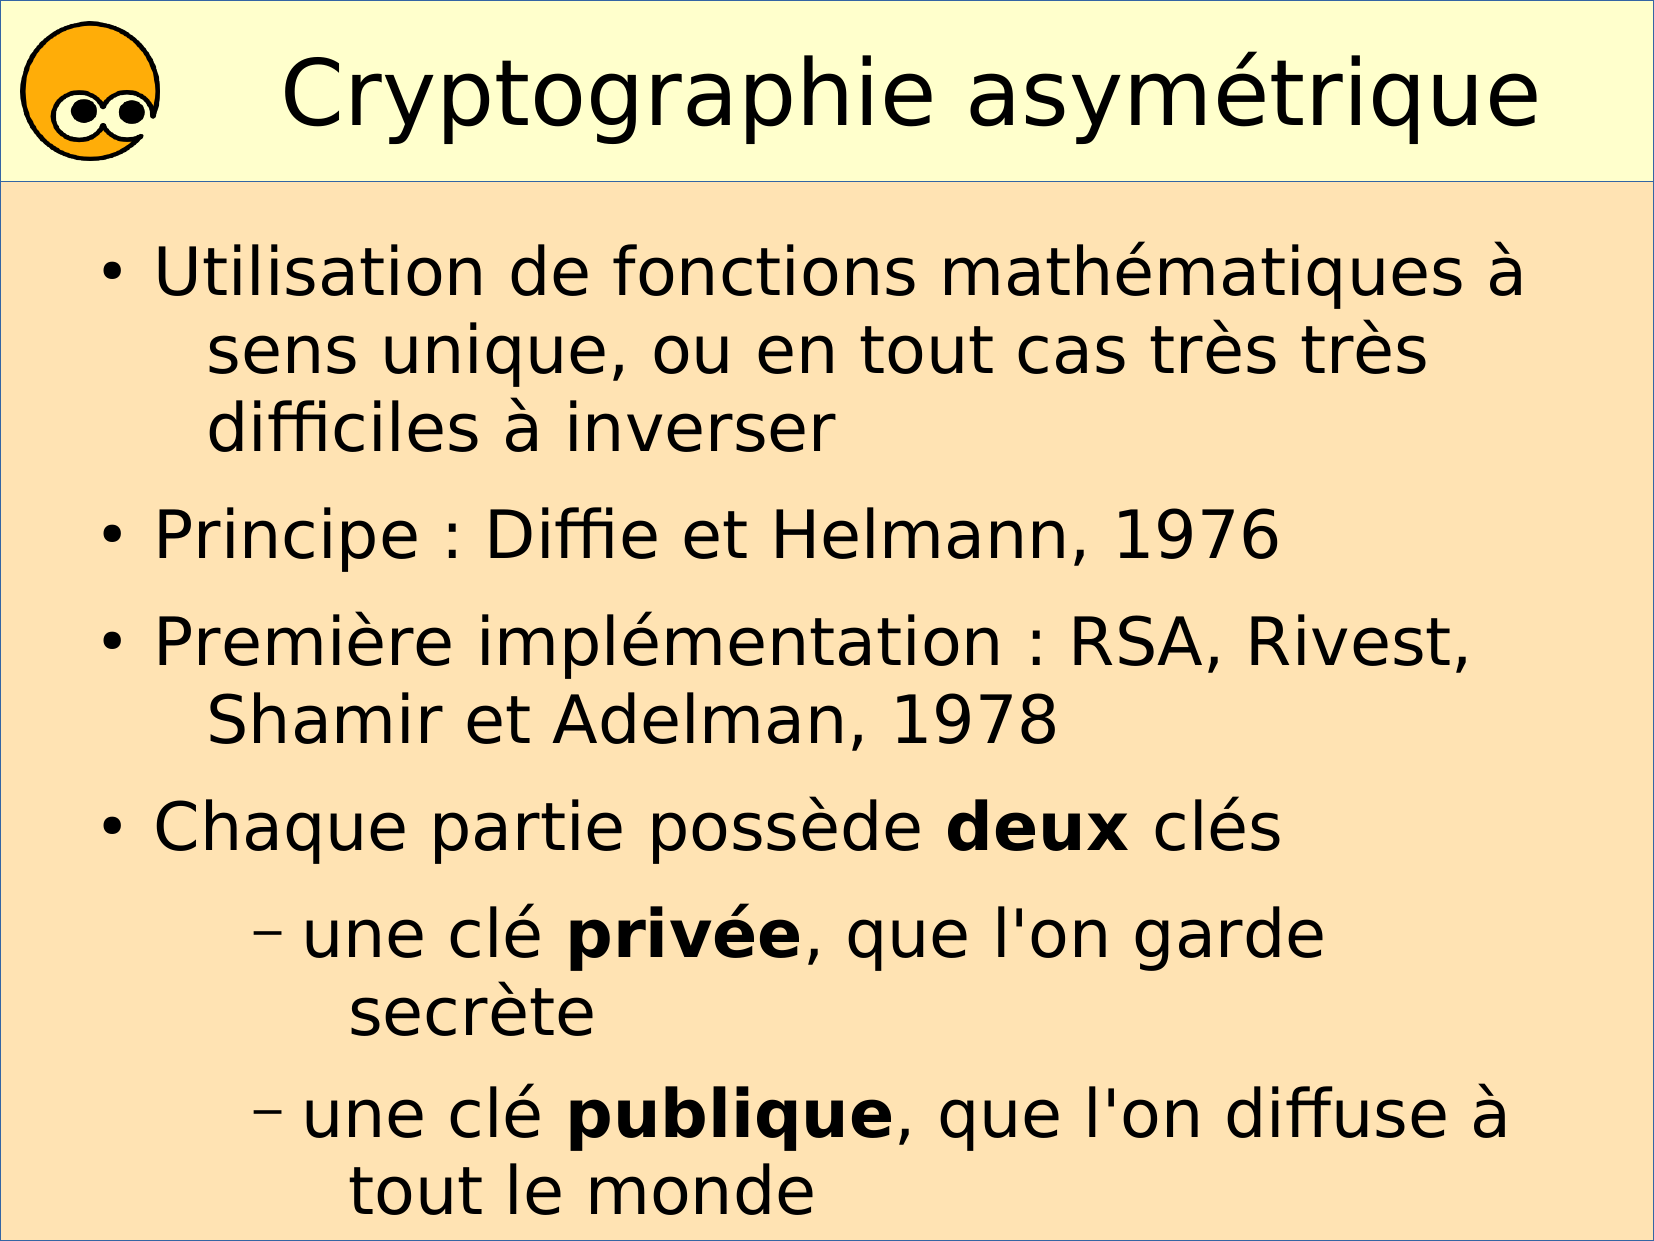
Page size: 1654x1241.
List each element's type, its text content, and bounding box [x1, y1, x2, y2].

picture [20, 21, 160, 161]
list Utilisation de fonctions mathématiques à sens unique, ou en tout cas très très difficiles à inverser Principe : Diffie et Helmann, 1976 Première implémentation : RSA, Rivest, Shamir et Adelman, 1978 Chaque partie possède deux clés une clé privée, que l'on garde secrète une clé publique, que l'on diffuse à tout le monde [64, 233, 1554, 1153]
title Cryptographie asymétrique [203, 33, 1620, 154]
